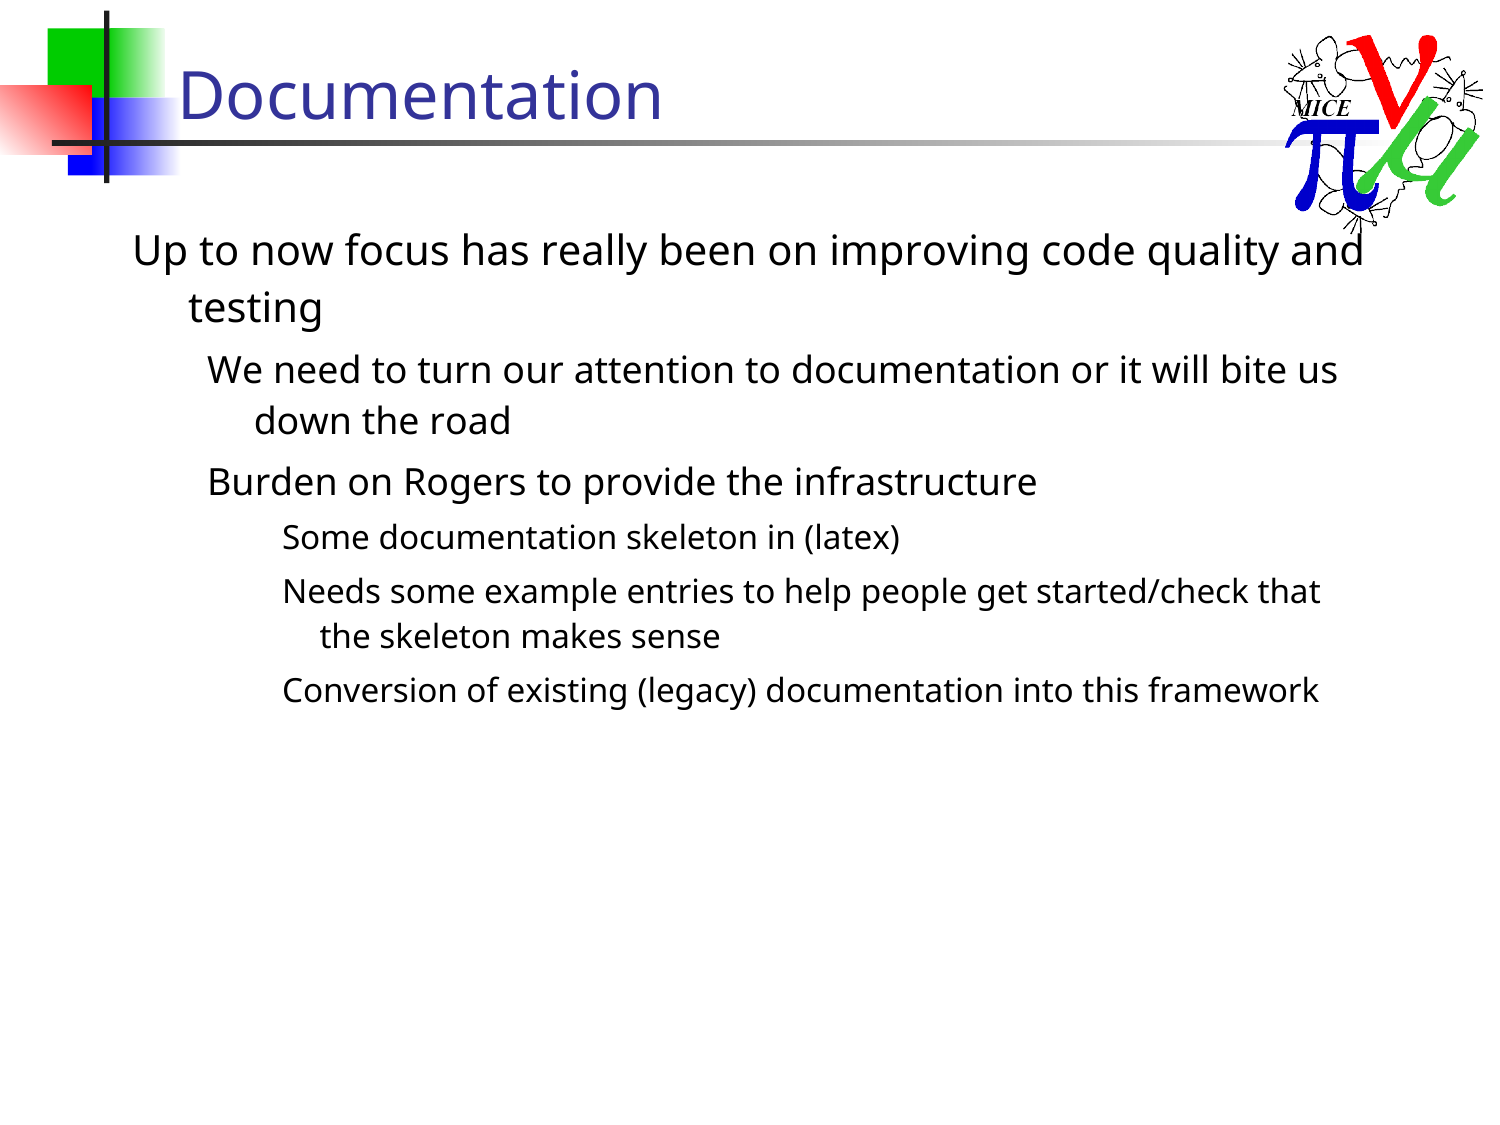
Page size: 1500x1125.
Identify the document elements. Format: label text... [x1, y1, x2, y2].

picture [1264, 5, 1500, 251]
list Up to now focus has really been on improving code quality and testing We need to turn our attention to documentation or it will bite us down the road Burden on Rogers to provide the infrastructure Some documentation skeleton in (latex) Needs some example entries to help people get started/check that the skeleton makes sense Conversion of existing (legacy) documentation into this framework [117, 212, 1393, 681]
title Documentation [162, 0, 1441, 188]
